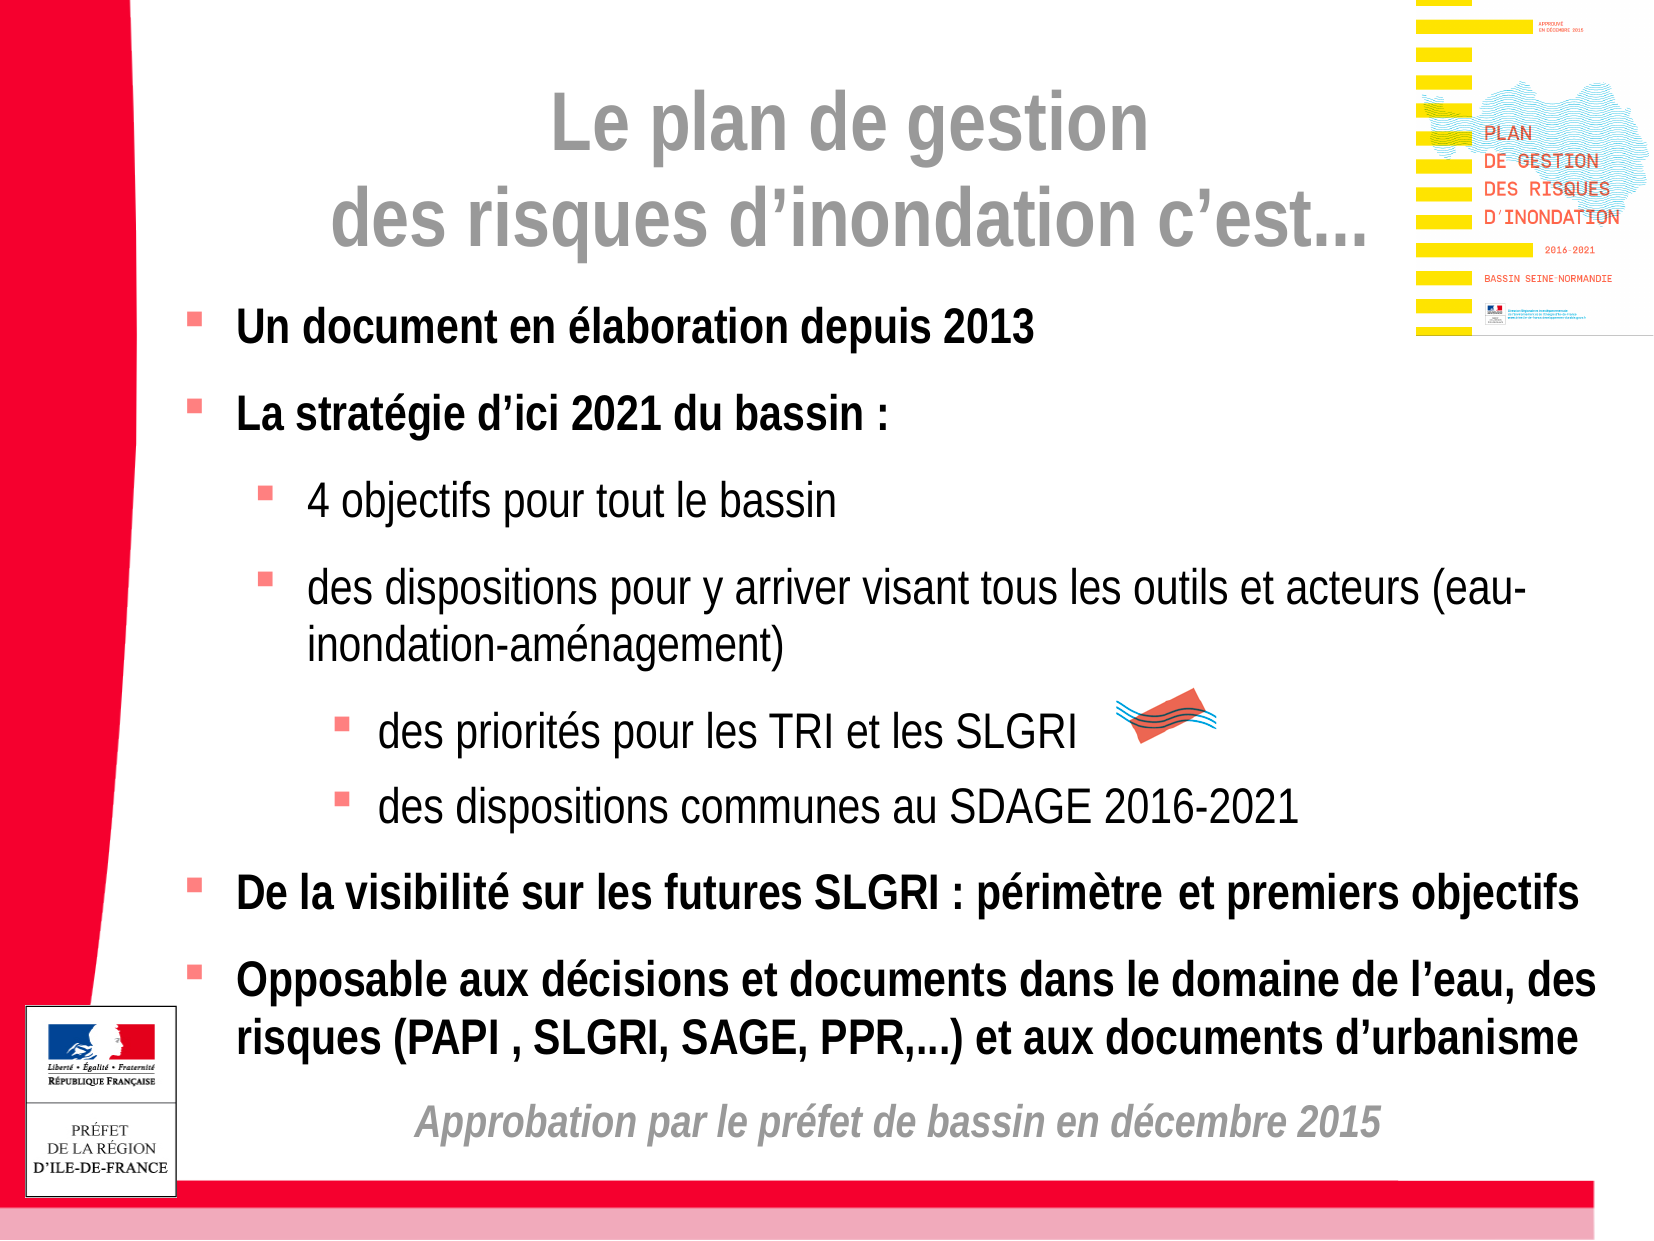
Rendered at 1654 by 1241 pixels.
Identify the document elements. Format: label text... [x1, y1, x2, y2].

picture [0, 0, 1654, 1240]
title Le plan de gestion des risques d’inondation c’est... [106, 64, 1416, 272]
list Un document en élaboration depuis 2013 La stratégie d’ici 2021 du bassin : 4 objectifs pour tout le bassin des dispositions pour y arriver visant tous les outils et acteurs (eau-inondation-aménagement) des priorités pour les TRI et les SLGRI des dispositions communes au SDAGE 2016-2021 De la visibilité sur les futures SLGRI : périmètre et premiers objectifs Opposable aux décisions et documents dans le domaine de l’eau, des risques (PAPI , SLGRI, SAGE, PPR,...) et aux documents d’urbanisme Approbation par le préfet de bassin en décembre 2015 [165, 296, 1630, 1137]
